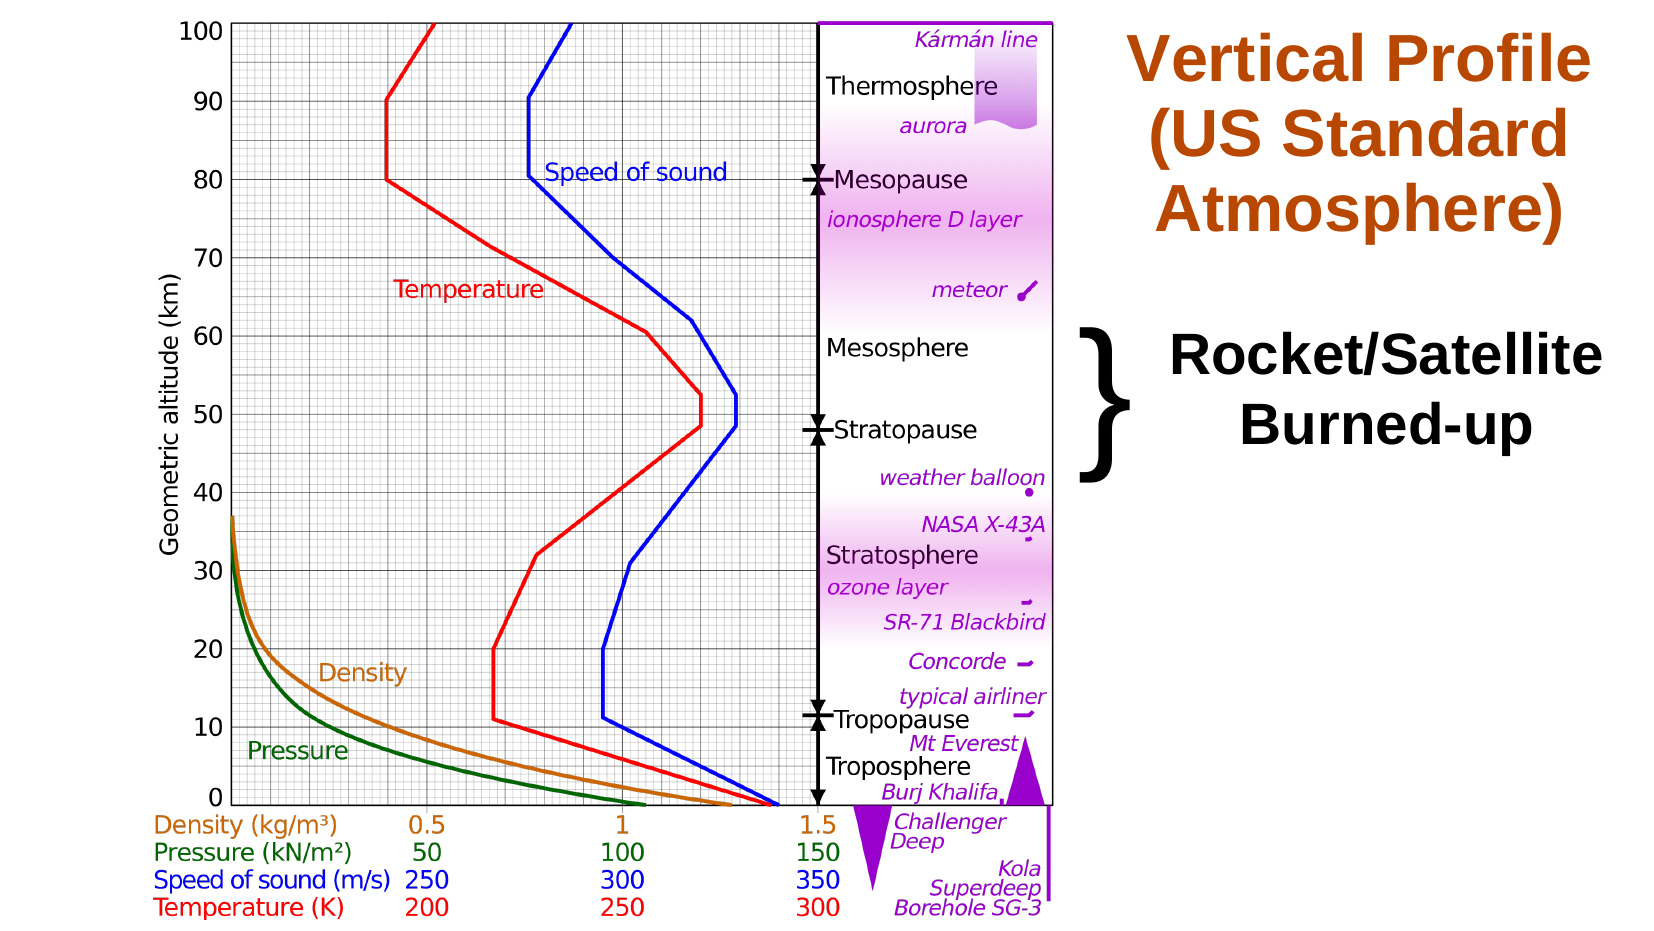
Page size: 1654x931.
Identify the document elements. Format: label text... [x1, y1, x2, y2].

text_box Vertical Profile (US Standard Atmosphere) [1099, 13, 1621, 255]
picture [153, 19, 1054, 920]
text_box } [1062, 274, 1301, 589]
text_box Rocket/Satellite Burned-up [1301, 308, 1620, 464]
